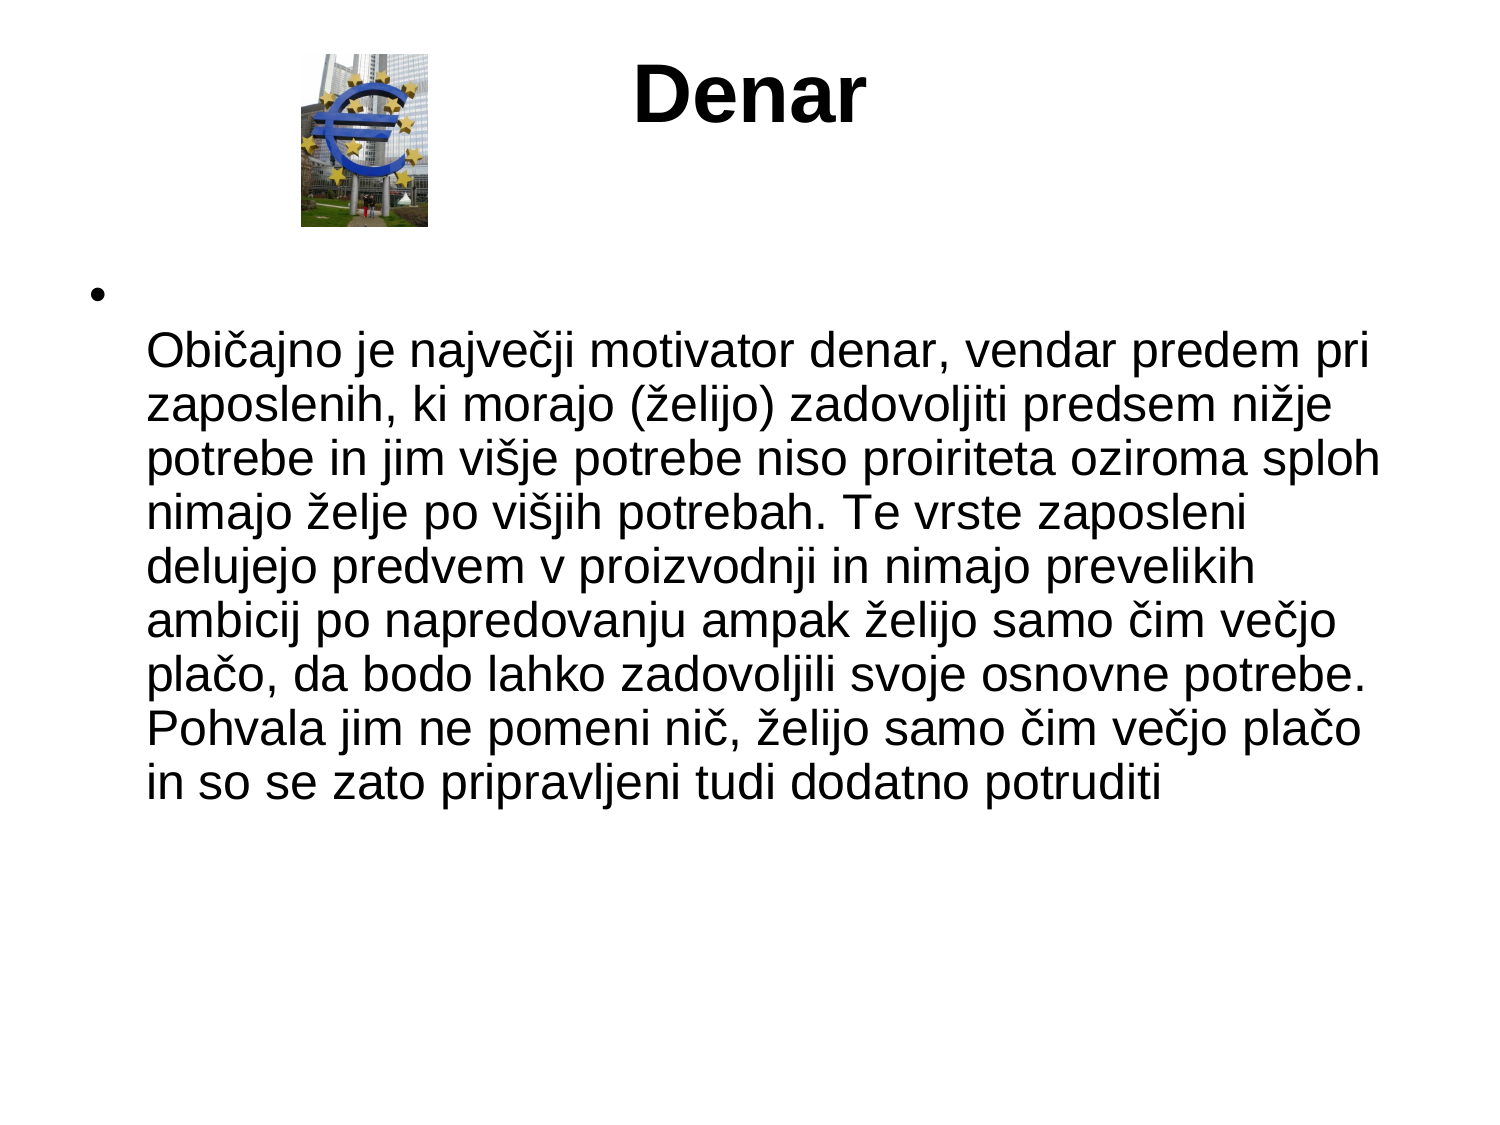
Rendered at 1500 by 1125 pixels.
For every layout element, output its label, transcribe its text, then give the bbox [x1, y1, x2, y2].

list Običajno je največji motivator denar, vendar predem pri zaposlenih, ki morajo (želijo) zadovoljiti predsem nižje potrebe in jim višje potrebe niso proiriteta oziroma sploh nimajo želje po višjih potrebah. Te vrste zaposleni delujejo predvem v proizvodnji in nimajo prevelikih ambicij po napredovanju ampak želijo samo čim večjo plačo, da bodo lahko zadovoljili svoje osnovne potrebe. Pohvala jim ne pomeni nič, želijo samo čim večjo plačo in so se zato pripravljeni tudi dodatno potruditi [75, 262, 1426, 1006]
picture [301, 54, 428, 227]
title Denar [75, 31, 1426, 247]
